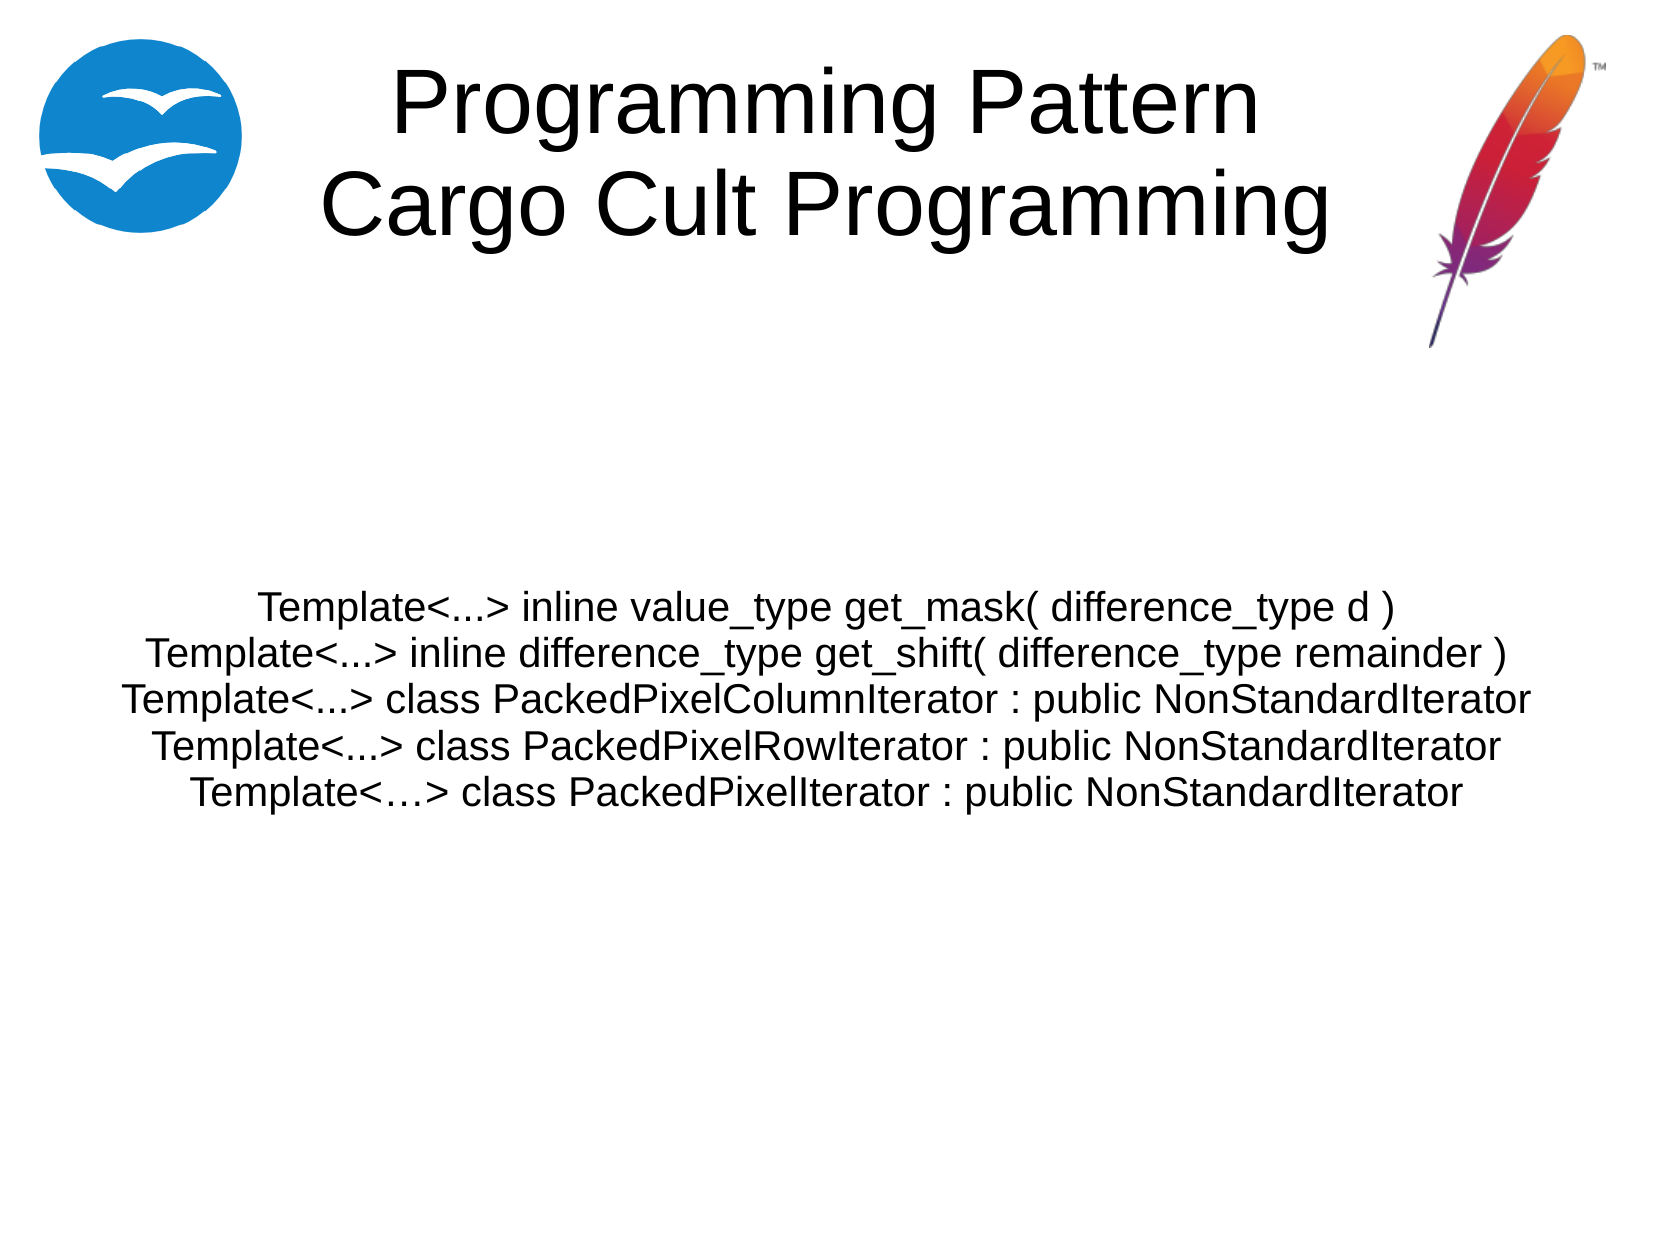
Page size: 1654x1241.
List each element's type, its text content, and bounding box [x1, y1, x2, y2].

picture [1429, 35, 1606, 348]
picture [11, 11, 271, 260]
title Programming Pattern Cargo Cult Programming [271, 49, 1429, 257]
subtitle Template<...> inline value_type get_mask( difference_type d ) Template<...> inline difference_type get_shift( difference_type remainder ) Template<...> class PackedPixelColumnIterator : public NonStandardIterator Template<...> class PackedPixelRowIterator : public NonStandardIterator Template<…> class PackedPixelIterator : public NonStandardIterator [82, 290, 1571, 1109]
